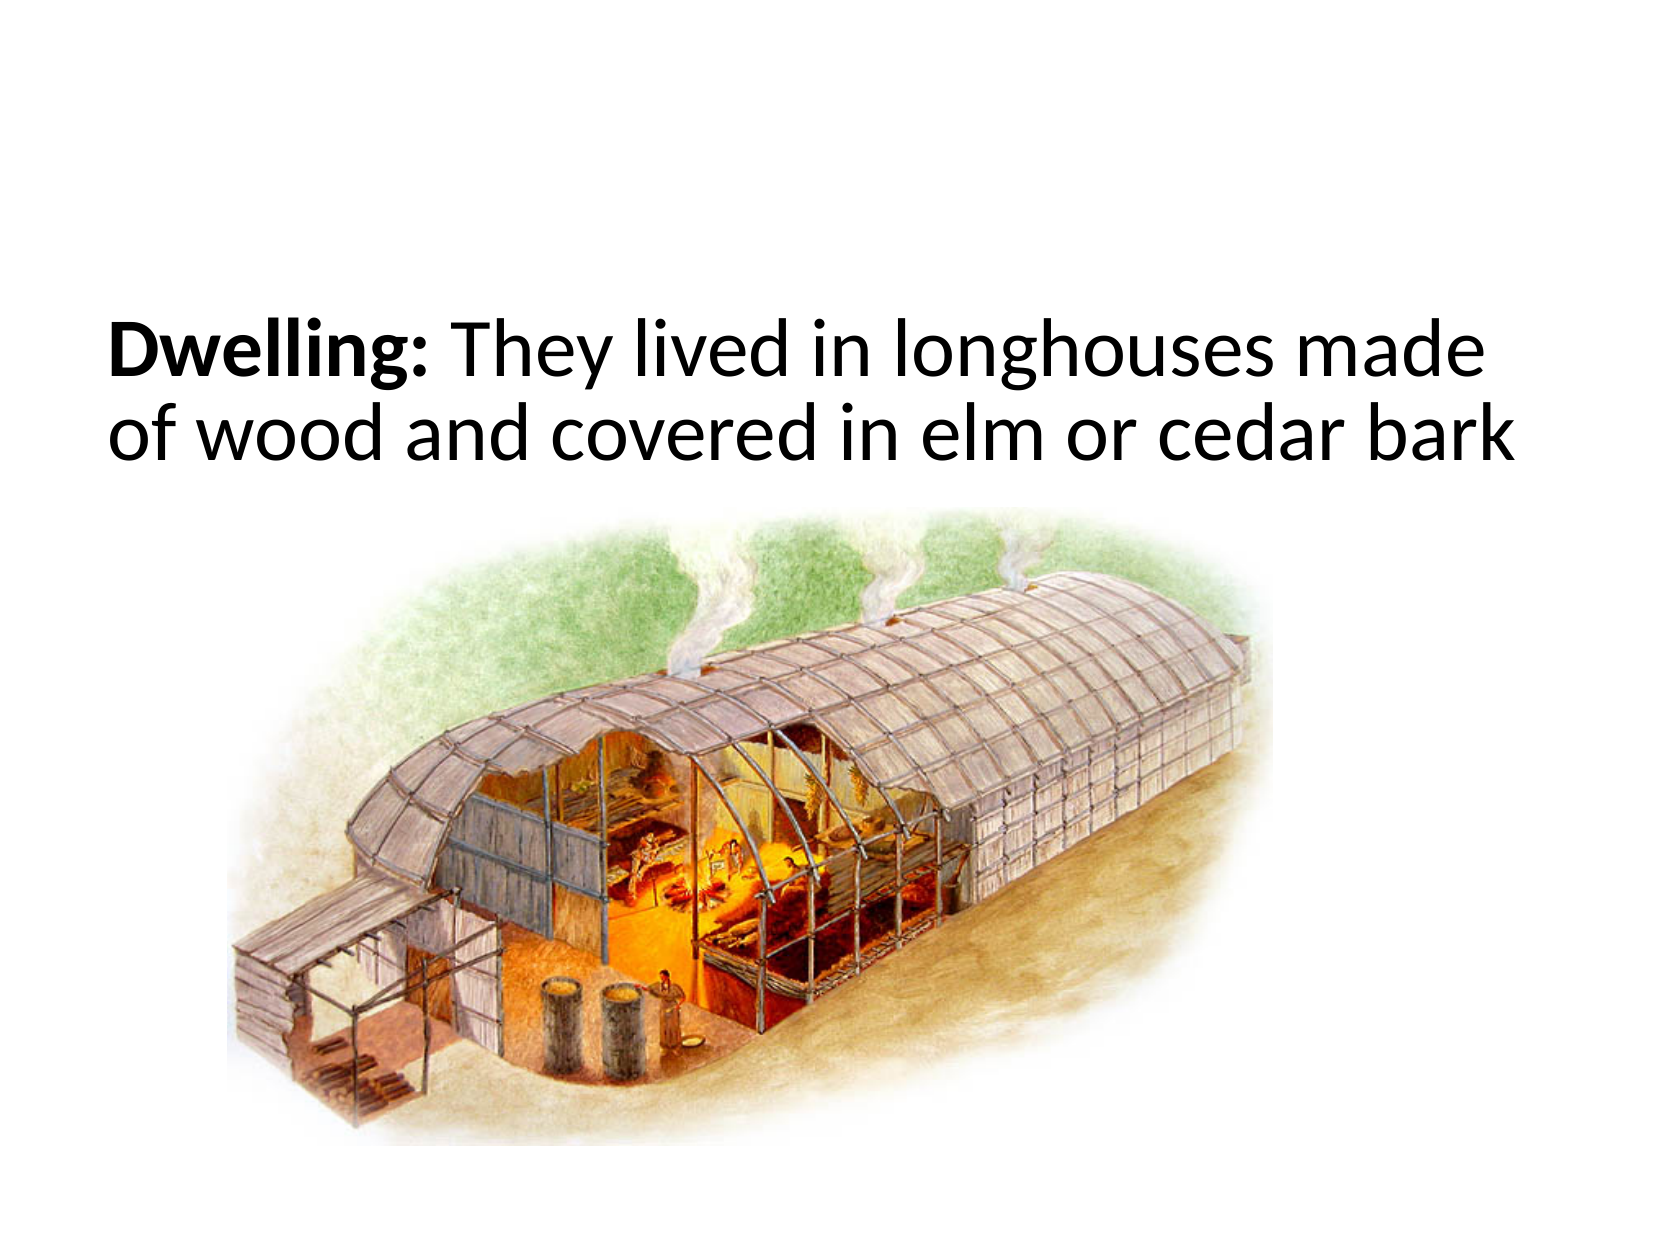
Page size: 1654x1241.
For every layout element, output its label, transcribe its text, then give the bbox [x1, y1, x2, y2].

text_box Dwelling: They lived in longhouses made of wood and covered in elm or cedar bark [92, 307, 1586, 1060]
picture [227, 507, 1273, 1146]
